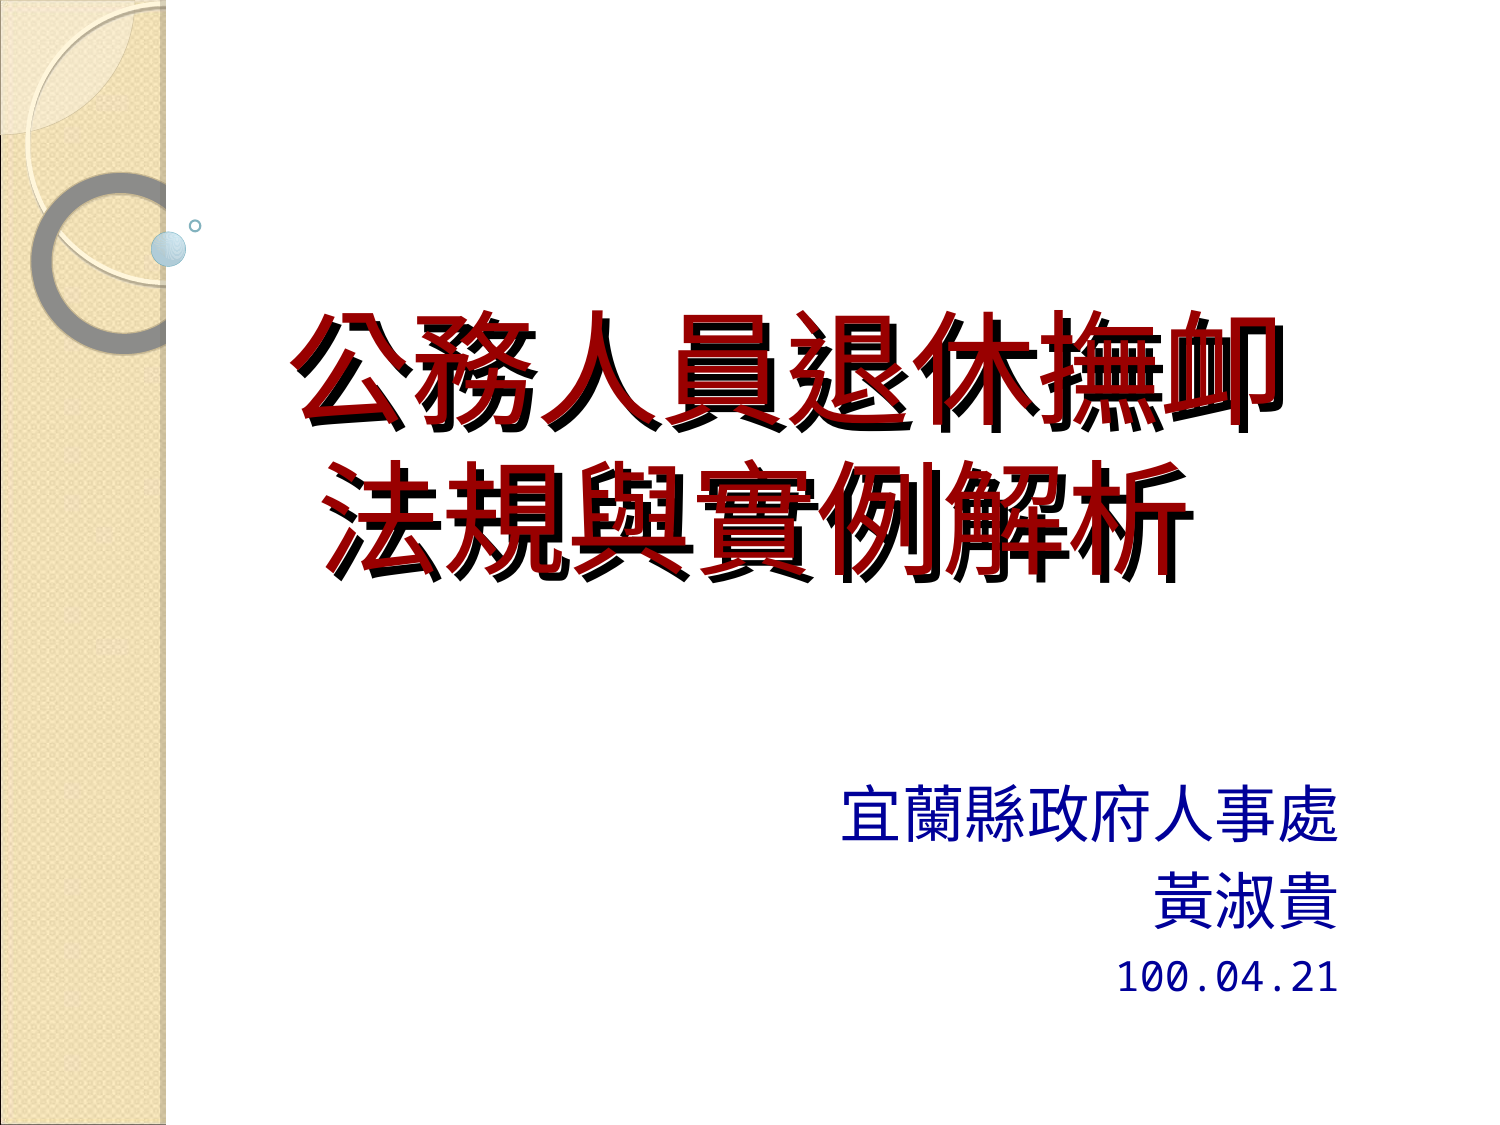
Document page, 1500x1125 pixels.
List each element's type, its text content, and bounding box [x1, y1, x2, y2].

title 公務人員退休撫卹法規與實例解析 [230, 255, 1341, 599]
subtitle 宜蘭縣政府人事處 黃淑貴 100.04.21 [820, 774, 1440, 1094]
